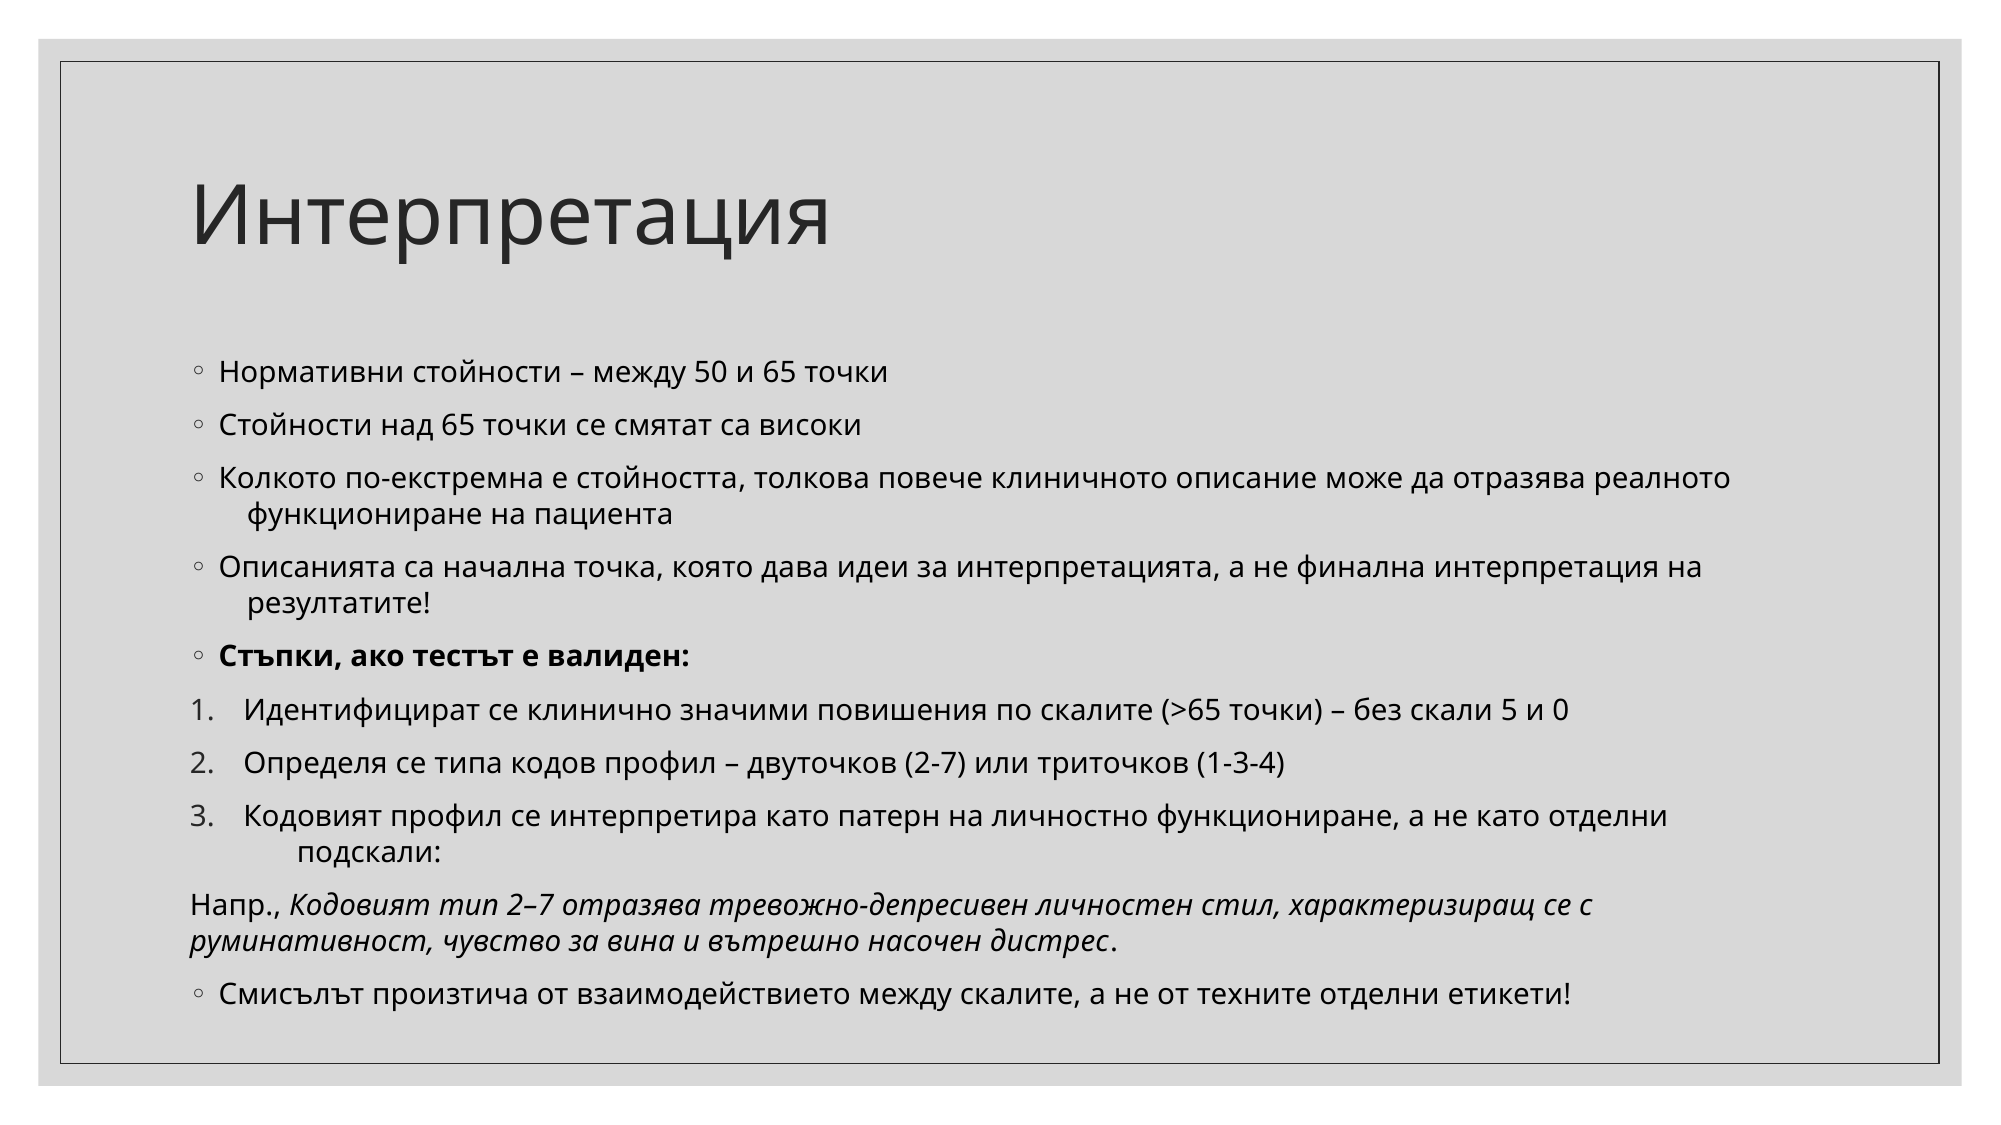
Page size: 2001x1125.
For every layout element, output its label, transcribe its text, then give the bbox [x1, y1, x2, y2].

title Интерпретация [174, 105, 1825, 331]
list Нормативни стойности – между 50 и 65 точки Стойности над 65 точки се смятат са високи Колкото по-екстремна е стойността, толкова повече клиничното описание може да отразява реалното функциониране на пациента Описанията са начална точка, която дава идеи за интерпретацията, а не финална интерпретация на резултатите! Стъпки, ако тестът е валиден: Идентифицират се клинично значими повишения по скалите (>65 точки) – без скали 5 и 0 Определя се типа кодов профил – двуточков (2-7) или триточков (1-3-4) Кодовият профил се интерпретира като патерн на личностно функциониране, а не като отделни подскали: Напр., Кодовият тип 2–7 отразява тревожно-депресивен личностен стил, характеризиращ се с руминативност, чувство за вина и вътрешно насочен дистрес. Смисълът произтича от взаимодействието между скалите, а не от техните отделни етикети! [174, 345, 1825, 1020]
